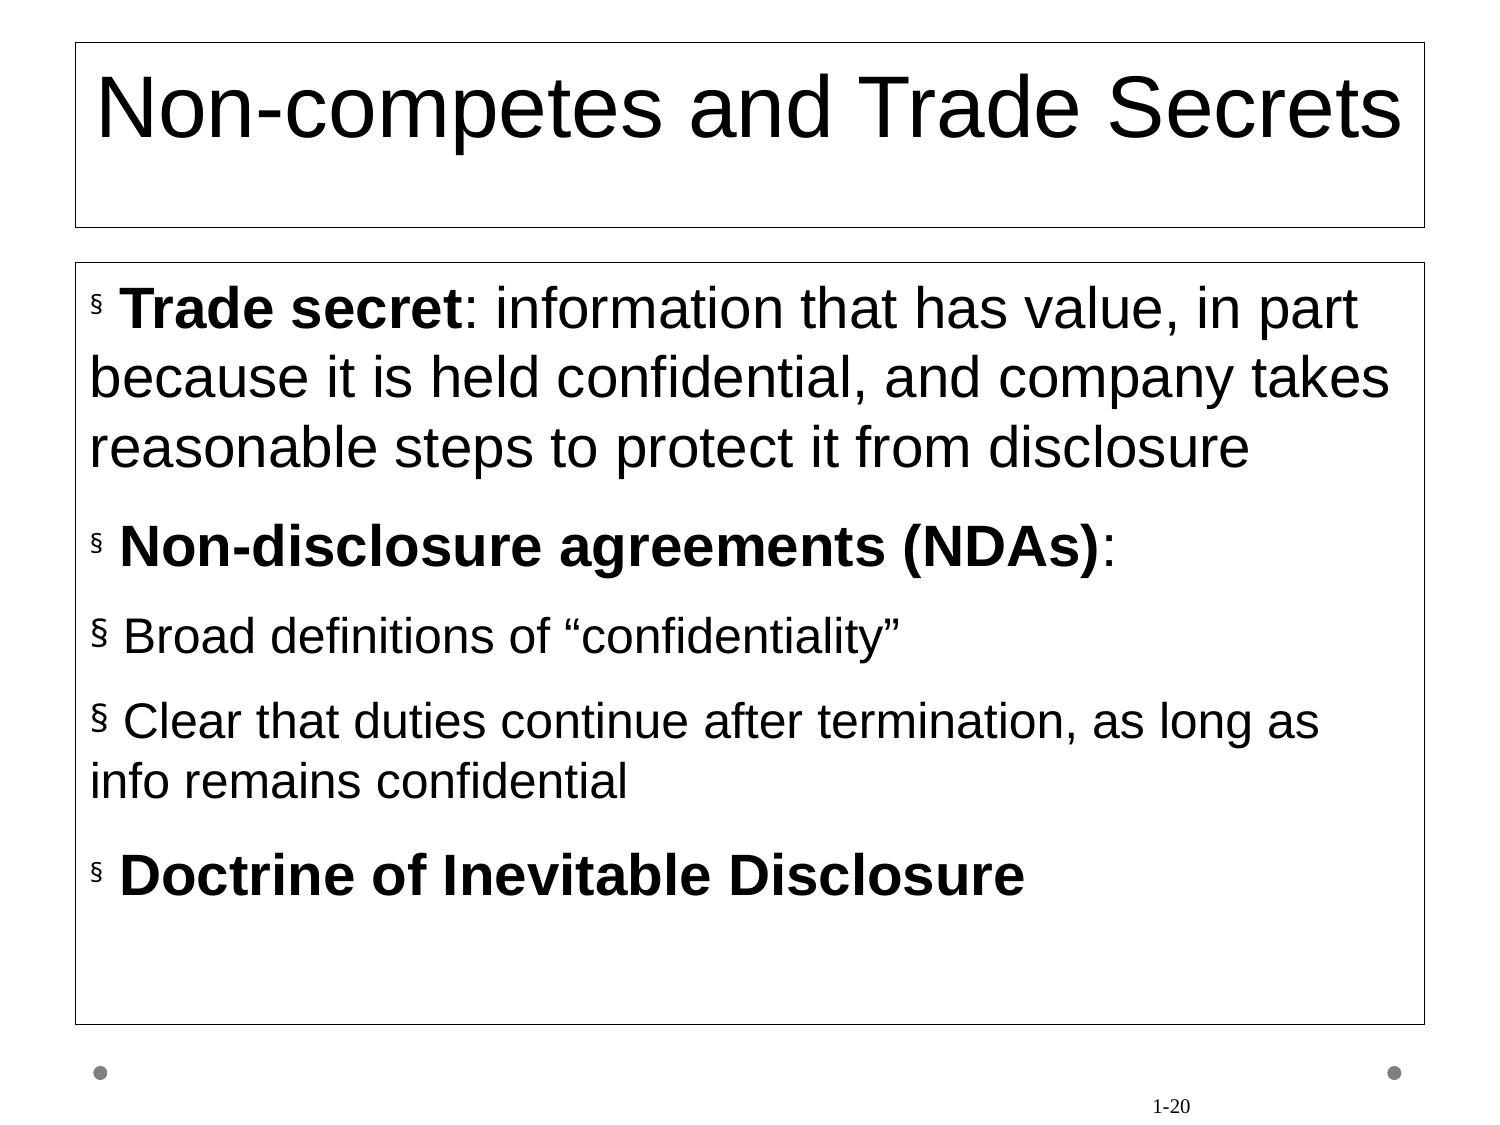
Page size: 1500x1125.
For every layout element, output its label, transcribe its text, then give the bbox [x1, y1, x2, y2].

title Non-competes and Trade Secrets [75, 42, 1425, 228]
list Trade secret: information that has value, in part because it is held confidential, and company takes reasonable steps to protect it from disclosure Non-disclosure agreements (NDAs): Broad definitions of “confidentiality” Clear that duties continue after termination, as long as info remains confidential Doctrine of Inevitable Disclosure [75, 262, 1425, 1025]
